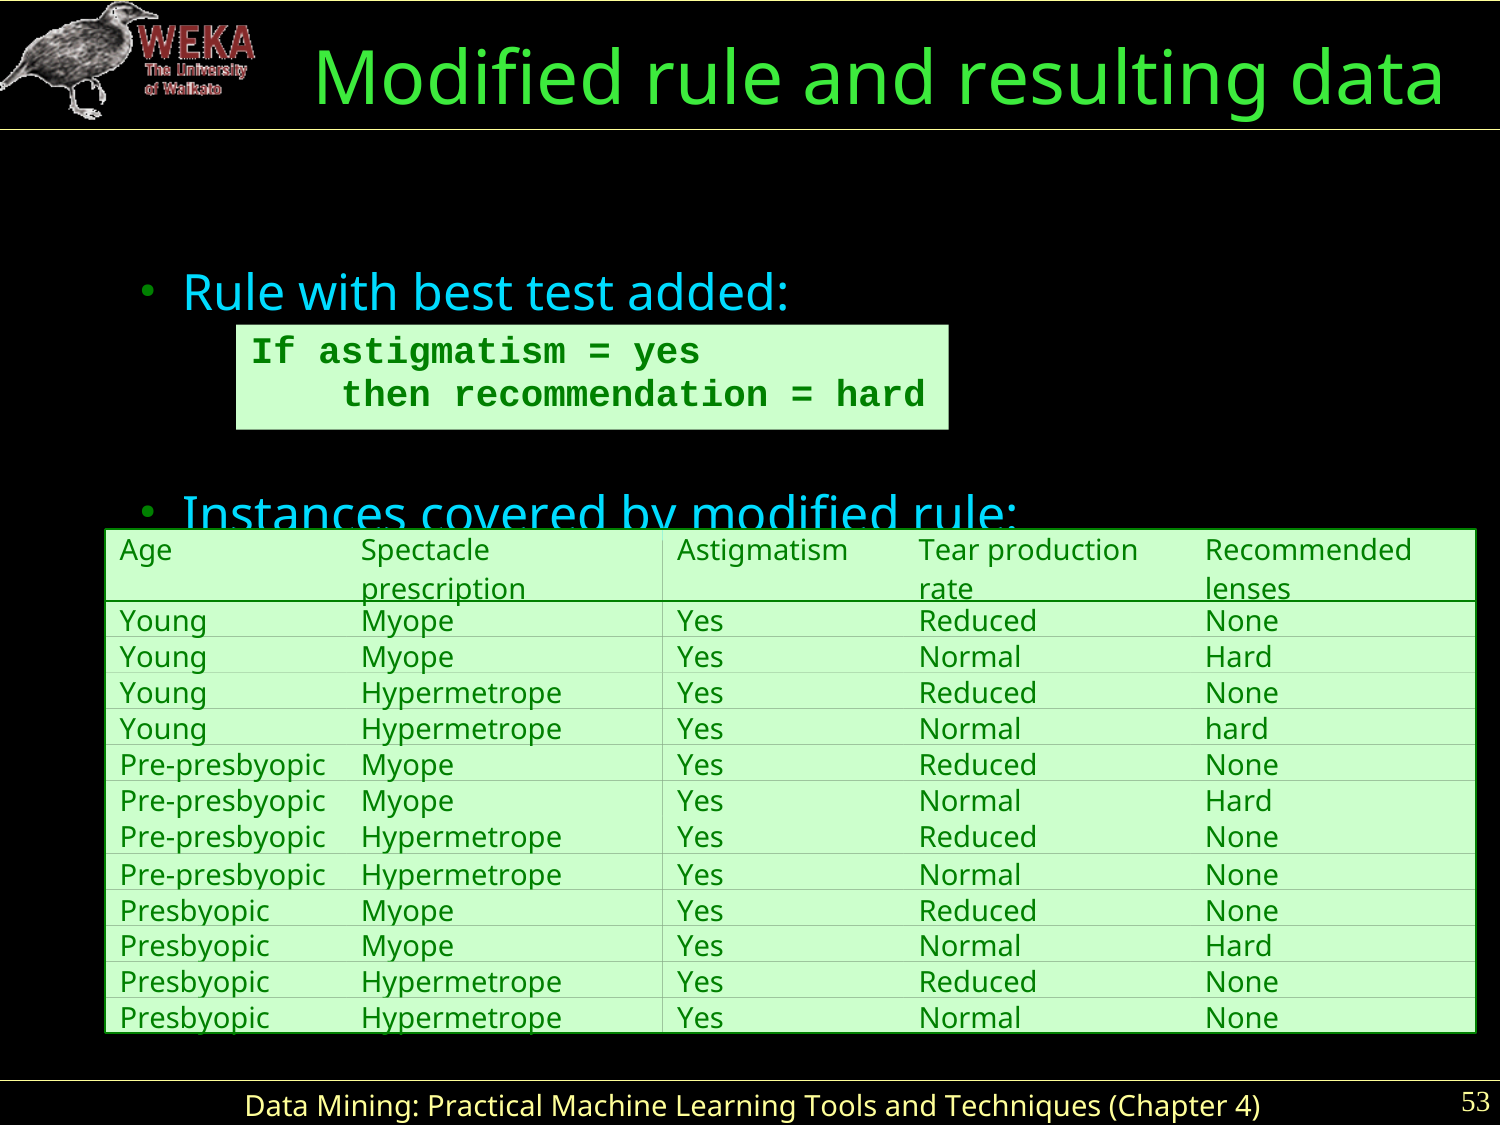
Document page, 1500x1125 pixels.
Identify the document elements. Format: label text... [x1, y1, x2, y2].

text_box Normal [904, 853, 1191, 889]
text_box hard [1191, 709, 1475, 745]
text_box Yes [663, 781, 904, 817]
text_box Yes [663, 925, 904, 961]
text_box Presbyopic [106, 997, 347, 1032]
text_box Normal [904, 709, 1191, 745]
text_box Hypermetrope [347, 853, 663, 889]
text_box Hypermetrope [347, 961, 663, 997]
text_box Young [193, 617, 202, 629]
text_box Normal [904, 781, 1191, 817]
picture [0, 1, 266, 129]
text_box Yes [663, 889, 904, 925]
text_box None [1191, 889, 1475, 925]
text_box Presbyopic [106, 925, 347, 961]
text_box None [1191, 817, 1475, 853]
text_box Tear production rate [904, 530, 1191, 600]
text_box Hypermetrope [347, 673, 663, 709]
text_box Normal [904, 925, 1191, 961]
text_box None [1191, 853, 1475, 889]
text_box Reduced [904, 817, 1191, 853]
text_box Reduced [904, 889, 1191, 925]
text_box Age [106, 530, 347, 600]
text_box Myope [424, 761, 433, 773]
text_box Yes [663, 961, 904, 997]
text_box Pre-presbyopic [106, 817, 347, 853]
text_box Hard [1191, 781, 1475, 817]
text_box Yes [663, 709, 904, 745]
text_box Yes [663, 997, 904, 1032]
text_box Yes [663, 817, 904, 853]
text_box Myope [347, 781, 663, 817]
text_box Pre-presbyopic [106, 745, 347, 781]
text_box Young [106, 673, 347, 709]
text_box Reduced [904, 602, 1191, 637]
text_box Young [106, 602, 347, 637]
text_box None [1191, 745, 1475, 781]
text_box Myope [347, 889, 663, 925]
text_box Myope [347, 637, 663, 673]
text_box Young [106, 637, 347, 673]
text_box Myope [424, 907, 433, 919]
text_box Presbyopic [106, 961, 347, 997]
text_box Hypermetrope [347, 709, 663, 745]
text_box Young [193, 689, 202, 701]
text_box None [1191, 997, 1475, 1032]
text_box Young [193, 725, 202, 737]
text_box Yes [663, 853, 904, 889]
text_box Hypermetrope [347, 997, 663, 1032]
text_box Myope [424, 942, 433, 954]
text_box Normal [904, 637, 1191, 673]
text_box Presbyopic [106, 889, 347, 925]
text_box Myope [347, 745, 663, 781]
text_box Young [106, 709, 347, 745]
text_box None [1191, 602, 1475, 637]
text_box Spectacle prescription [347, 530, 663, 600]
text_box Reduced [904, 673, 1191, 709]
text_box Myope [424, 653, 433, 665]
text_box Yes [663, 673, 904, 709]
text_box Pre-presbyopic [106, 853, 347, 889]
text_box None [1191, 673, 1475, 709]
text_box Yes [663, 745, 904, 781]
text_box Rule with best test added: Instances covered by modified rule: [124, 249, 1363, 528]
text_box Pre-presbyopic [106, 781, 347, 817]
text_box Normal [904, 997, 1191, 1032]
text_box Hypermetrope [347, 817, 663, 853]
text_box Hard [1191, 925, 1475, 961]
text_box Recommended lenses [1191, 530, 1475, 600]
text_box Reduced [904, 961, 1191, 997]
text_box Reduced [904, 745, 1191, 781]
text_box Myope [347, 925, 663, 961]
text_box If astigmatism = yes then recommendation = hard [236, 324, 949, 430]
text_box Myope [424, 797, 433, 809]
text_box Yes [663, 602, 904, 637]
text_box Myope [347, 602, 663, 637]
text_box None [1191, 961, 1475, 997]
title Modified rule and resulting data [297, 16, 1500, 178]
text_box Myope [424, 617, 433, 629]
text_box Yes [663, 637, 904, 673]
text_box Young [193, 653, 202, 665]
text_box Hard [1191, 637, 1475, 673]
text_box Astigmatism [663, 530, 904, 600]
